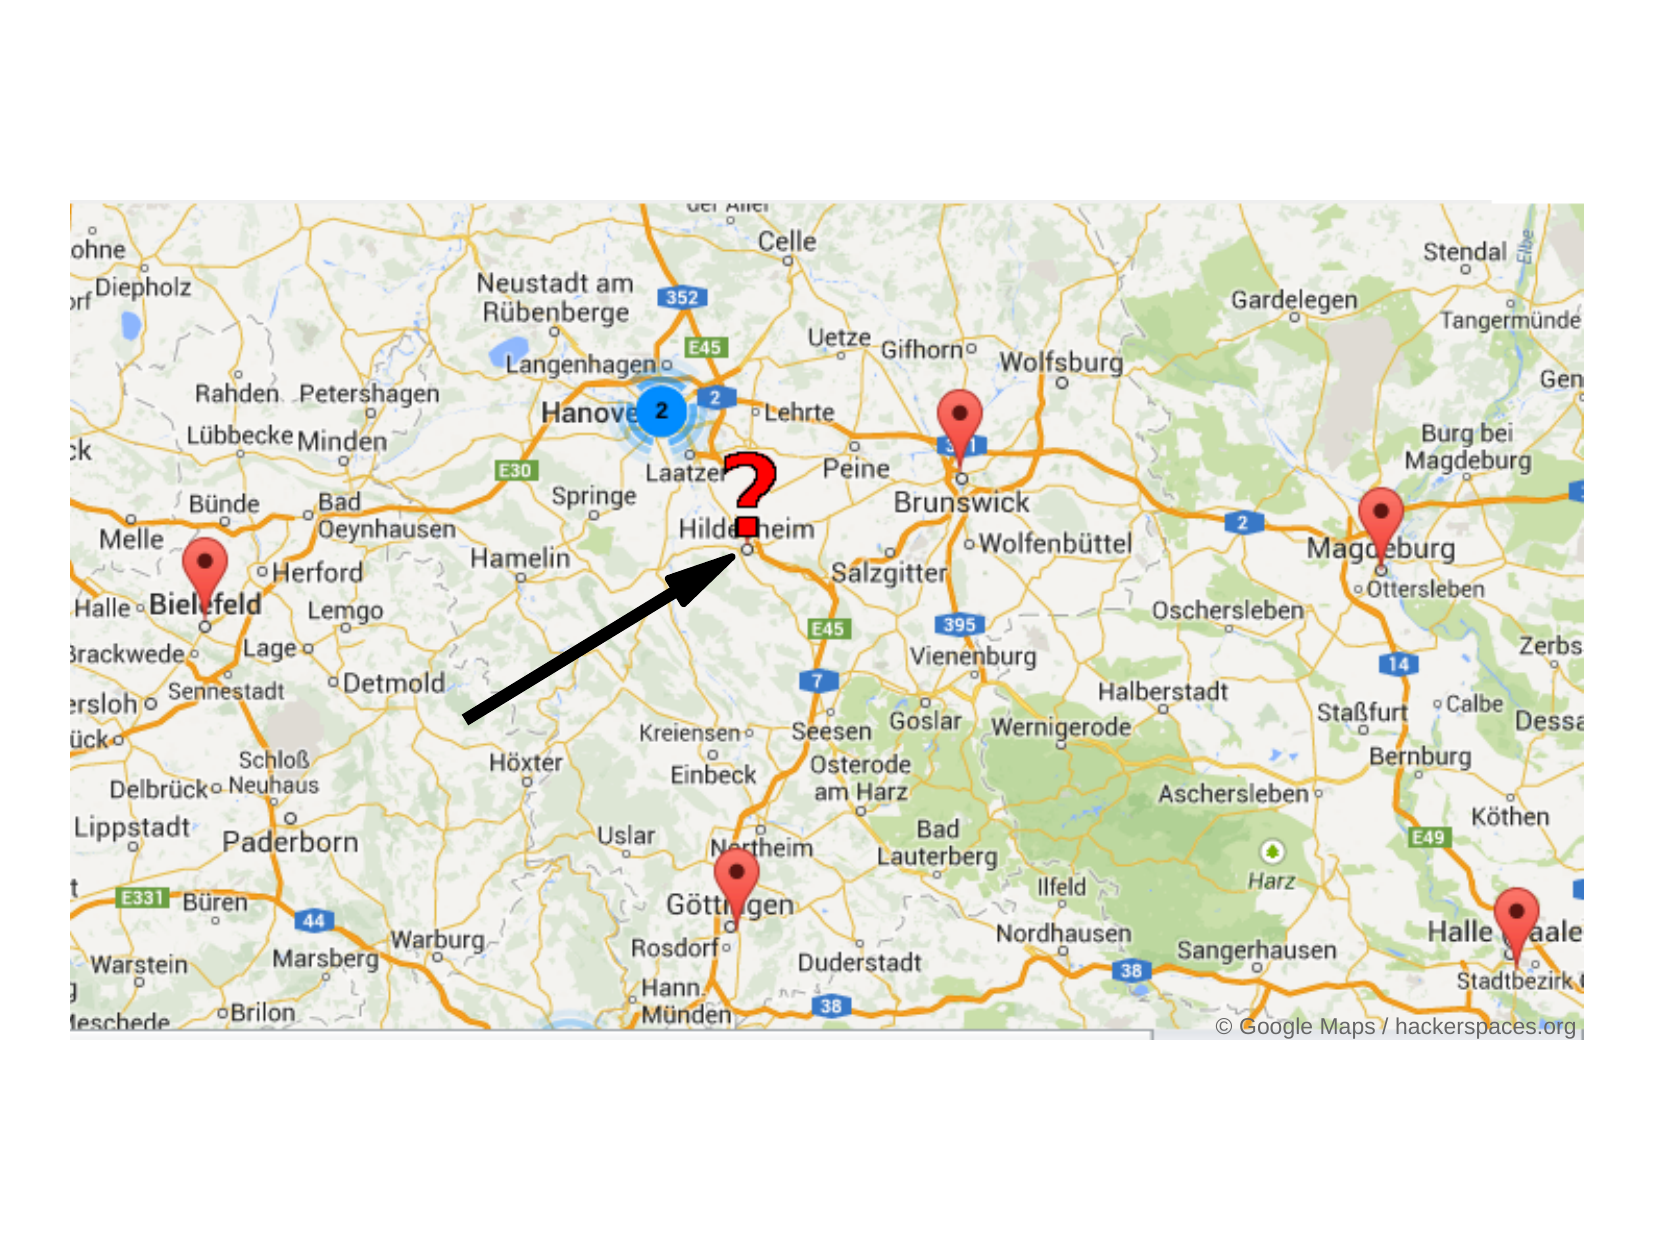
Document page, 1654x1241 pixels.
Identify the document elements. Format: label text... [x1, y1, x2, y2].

text_box © Google Maps / hackerspaces.org [1200, 1006, 1654, 1052]
picture [70, 200, 1584, 1040]
